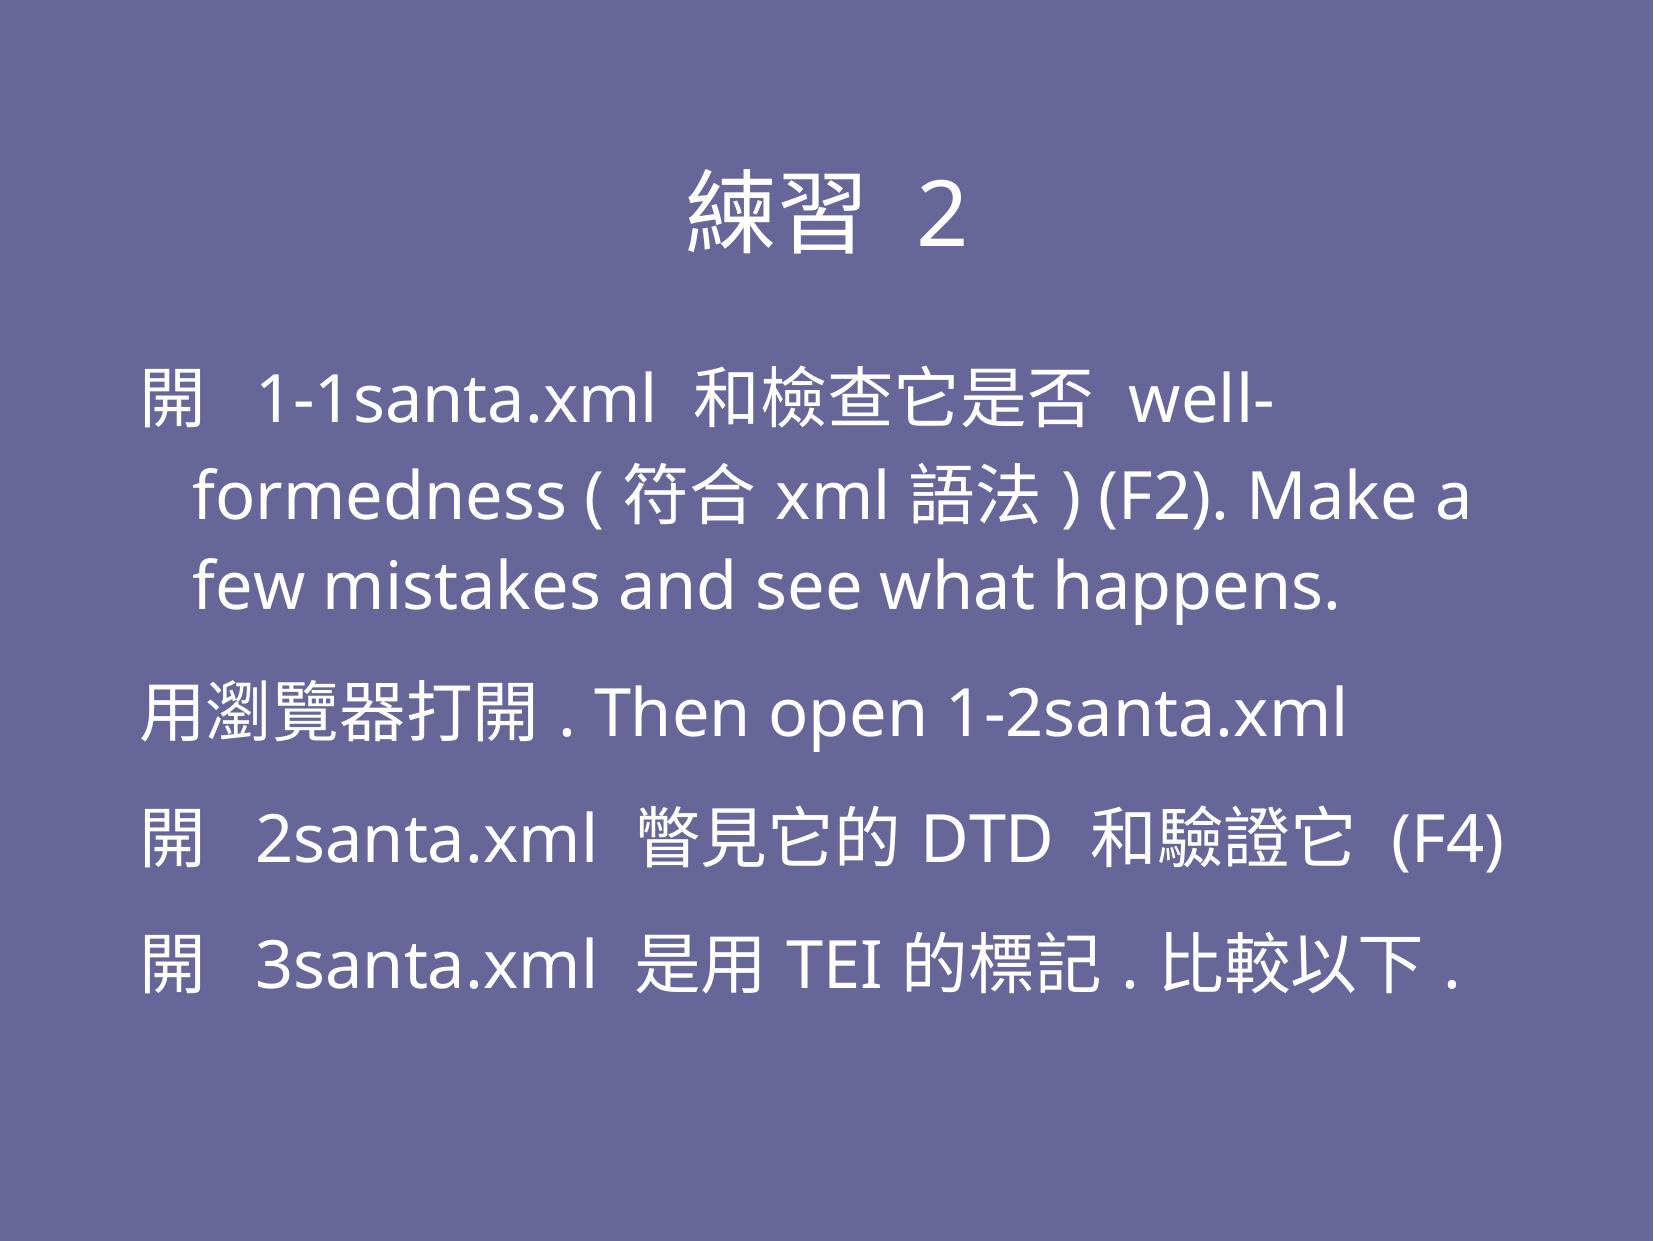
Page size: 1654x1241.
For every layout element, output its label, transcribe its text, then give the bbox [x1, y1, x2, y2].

title 練習 2 [121, 102, 1534, 311]
list 開 1-1santa.xml 和檢查它是否 well-formedness (符合xml語法) (F2). Make a few mistakes and see what happens. 用瀏覽器打開. Then open 1-2santa.xml 開 2santa.xml 瞥見它的DTD 和驗證它 (F4) 開 3santa.xml 是用TEI的標記.比較以下. [121, 344, 1534, 1127]
